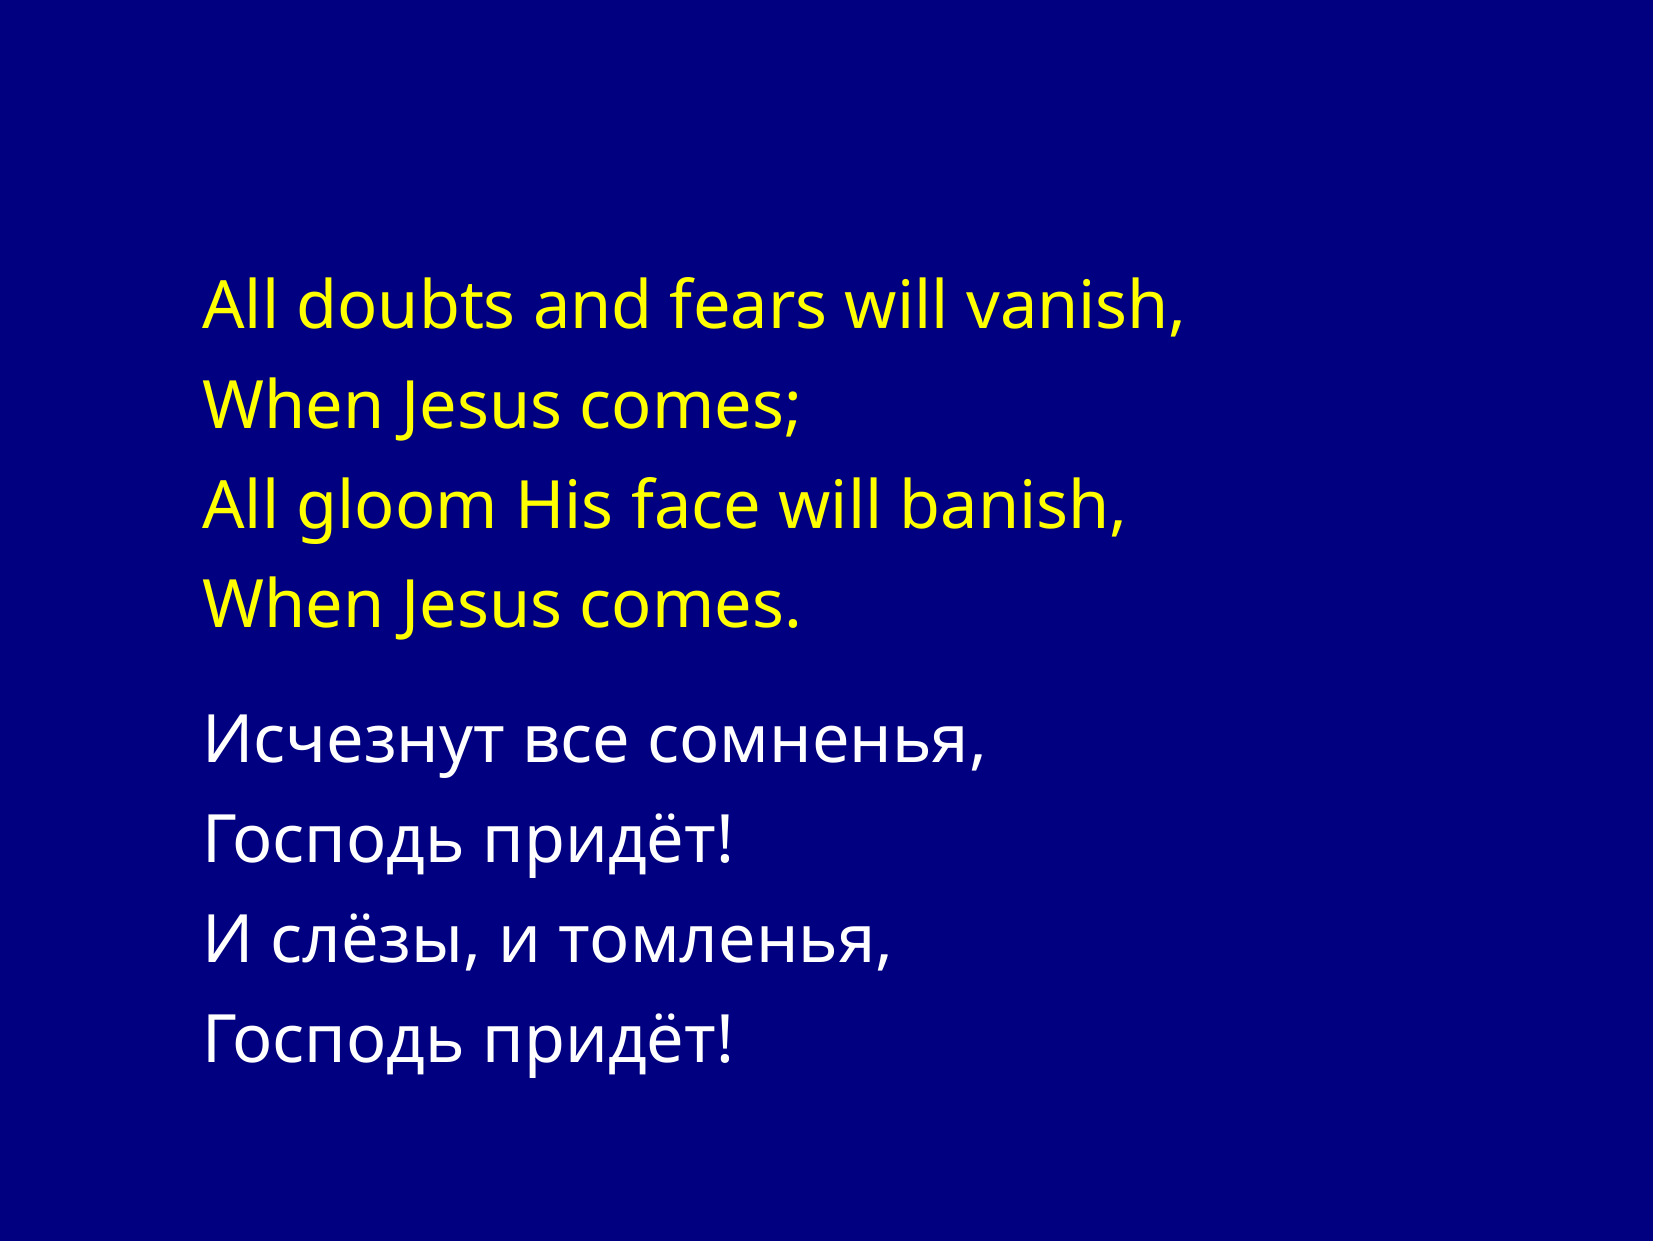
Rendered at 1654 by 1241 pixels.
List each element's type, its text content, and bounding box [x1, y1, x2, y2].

text_box All doubts and fears will vanish, When Jesus comes; All gloom His face will banish, When Jesus comes. [75, 150, 1576, 638]
text_box Исчезнут все сомненья, Господь придёт! И слёзы, и томленья, Господь придёт! [75, 675, 1576, 1163]
